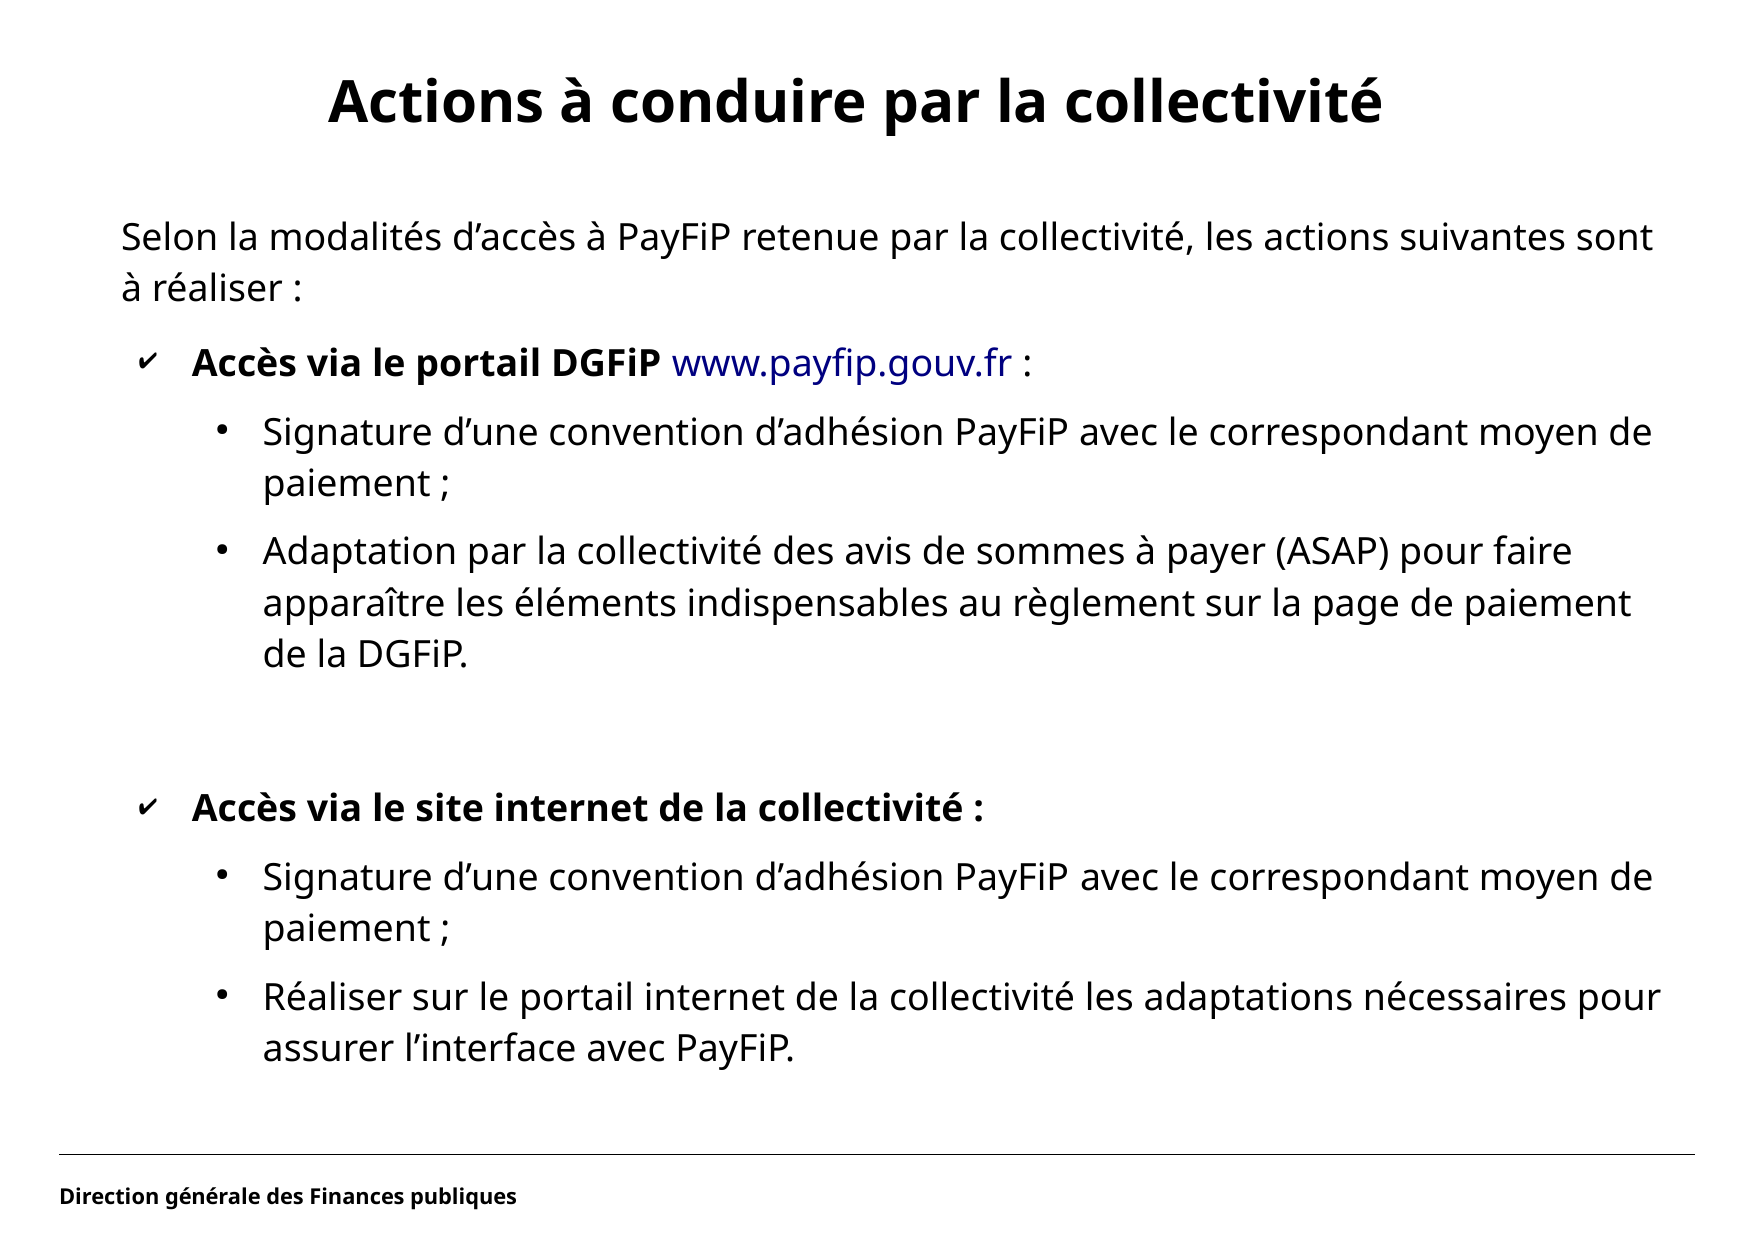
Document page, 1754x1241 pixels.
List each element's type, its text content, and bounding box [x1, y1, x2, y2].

list Selon la modalités d’accès à PayFiP retenue par la collectivité, les actions suivantes sont à réaliser : Accès via le portail DGFiP www.payfip.gouv.fr : Signature d’une convention d’adhésion PayFiP avec le correspondant moyen de paiement ; Adaptation par la collectivité des avis de sommes à payer (ASAP) pour faire apparaître les éléments indispensables au règlement sur la page de paiement de la DGFiP. Accès via le site internet de la collectivité : Signature d’une convention d’adhésion PayFiP avec le correspondant moyen de paiement ; Réaliser sur le portail internet de la collectivité les adaptations nécessaires pour assurer l’interface avec PayFiP. [50, 210, 1678, 1145]
list Actions à conduire par la collectivité [50, 60, 1678, 161]
